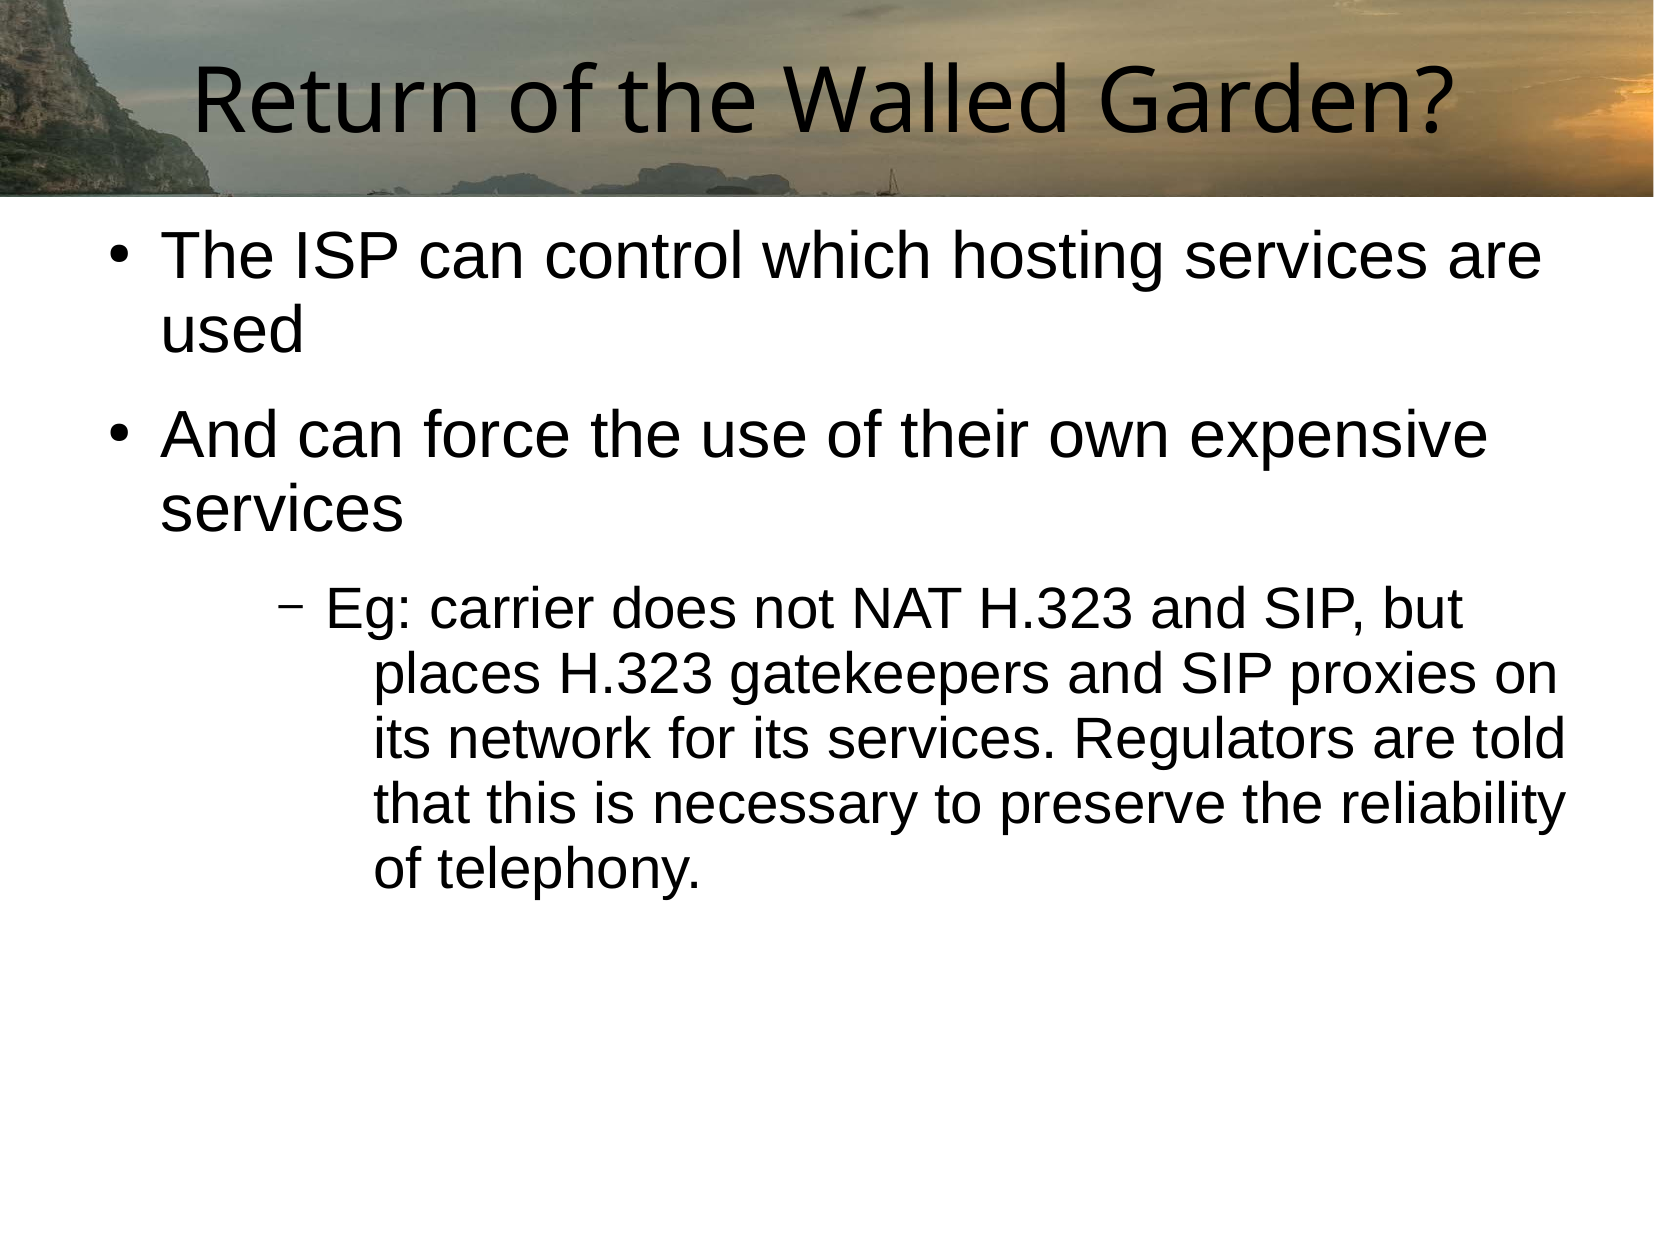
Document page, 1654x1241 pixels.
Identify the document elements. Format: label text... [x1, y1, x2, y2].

picture [0, 0, 1654, 197]
title Return of the Walled Garden? [190, 0, 1571, 194]
list The ISP can control which hosting services are used And can force the use of their own expensive services Eg: carrier does not NAT H.323 and SIP, but places H.323 gatekeepers and SIP proxies on its network for its services. Regulators are told that this is necessary to preserve the reliability of telephony. [89, 217, 1578, 1226]
